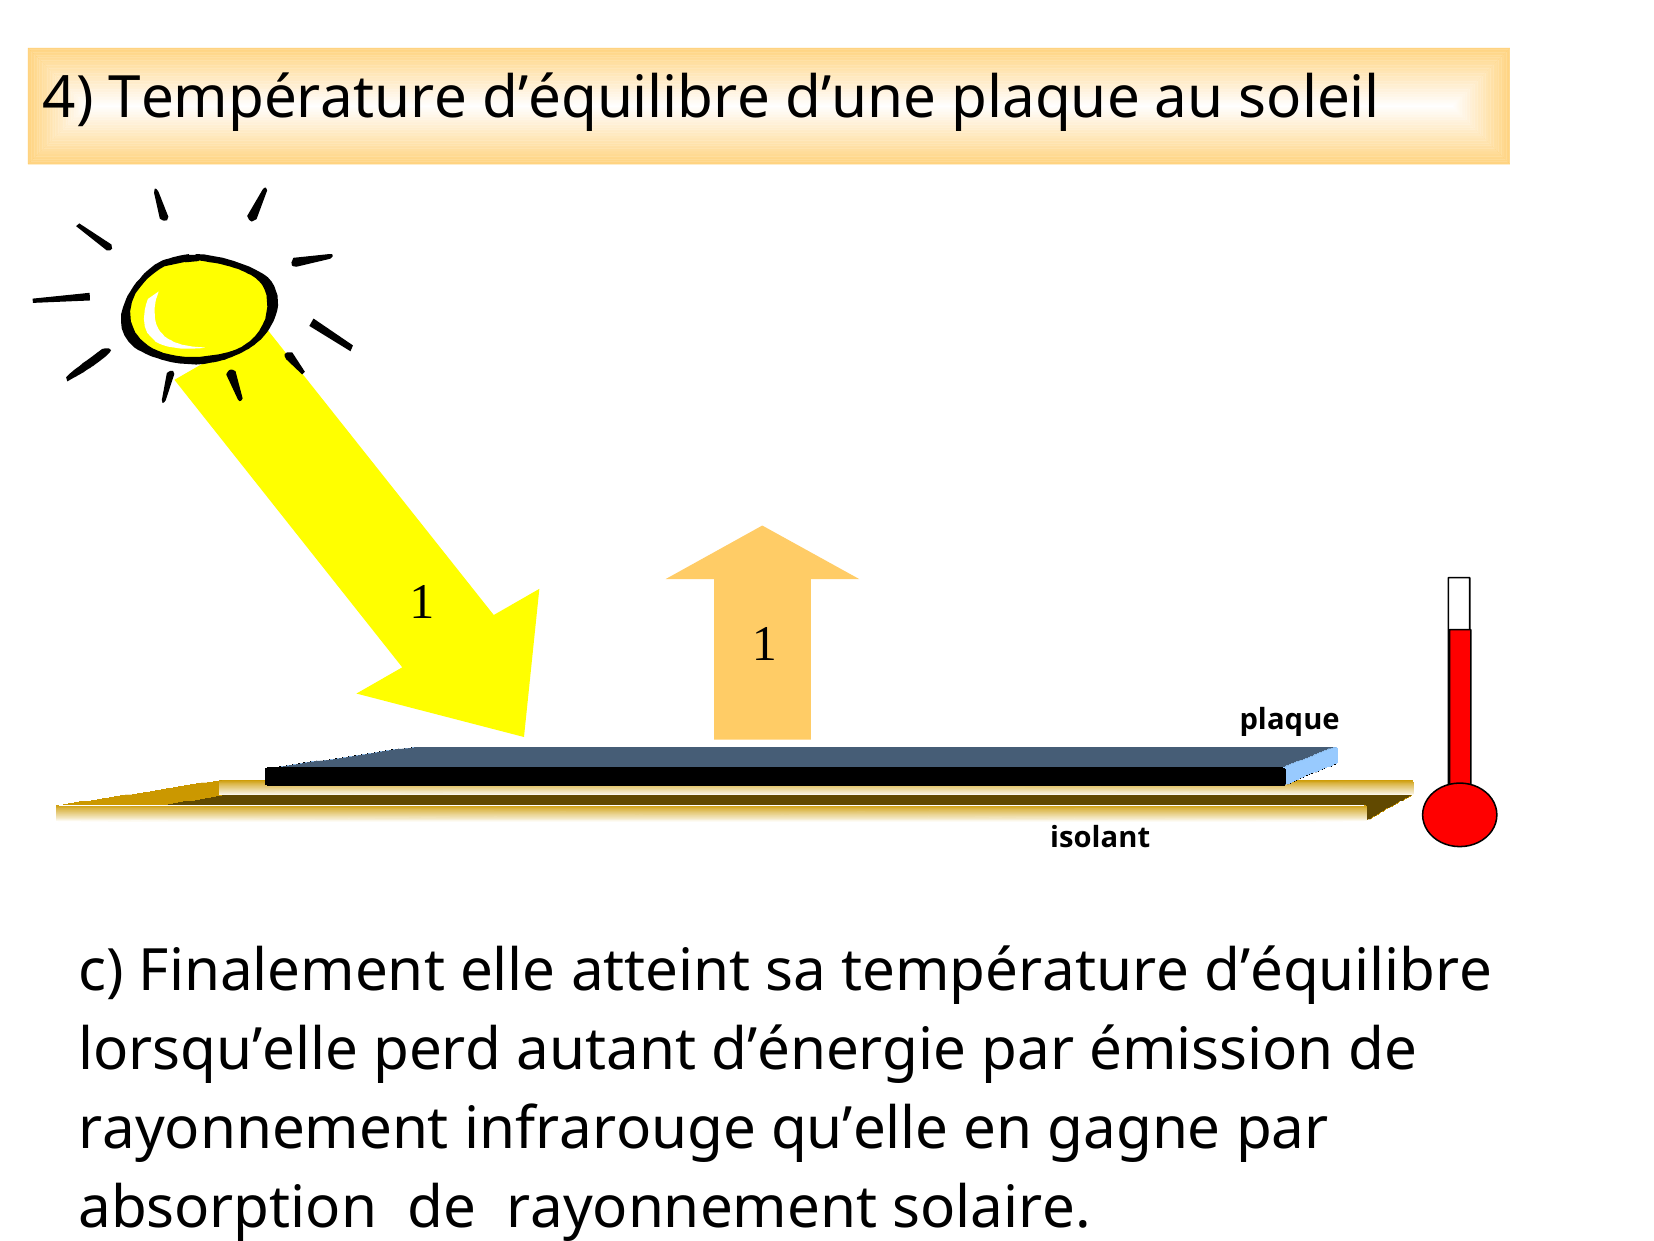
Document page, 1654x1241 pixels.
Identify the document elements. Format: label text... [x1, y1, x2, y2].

text_box plaque [1224, 690, 1477, 766]
picture [44, 737, 1429, 832]
text_box [665, 525, 860, 740]
text_box 1 [409, 575, 445, 645]
text_box 1 [751, 616, 787, 687]
text_box [121, 254, 540, 738]
text_box [1448, 577, 1471, 690]
text_box [247, 187, 268, 222]
text_box [291, 254, 333, 267]
text_box [27, 47, 1511, 165]
text_box [32, 292, 91, 303]
text_box [66, 348, 112, 382]
text_box [309, 318, 353, 352]
text_box 4) Température d’équilibre d’une plaque au soleil [27, 47, 1510, 164]
text_box [1422, 766, 1497, 847]
text_box [76, 223, 113, 251]
text_box isolant [1035, 808, 1287, 884]
text_box [154, 188, 169, 221]
text_box c) Finalement elle atteint sa température d’équilibre lorsqu’elle perd autant d’énergie par émission de rayonnement infrarouge qu’elle en gagne par absorption de rayonnement solaire. [63, 920, 1615, 1209]
